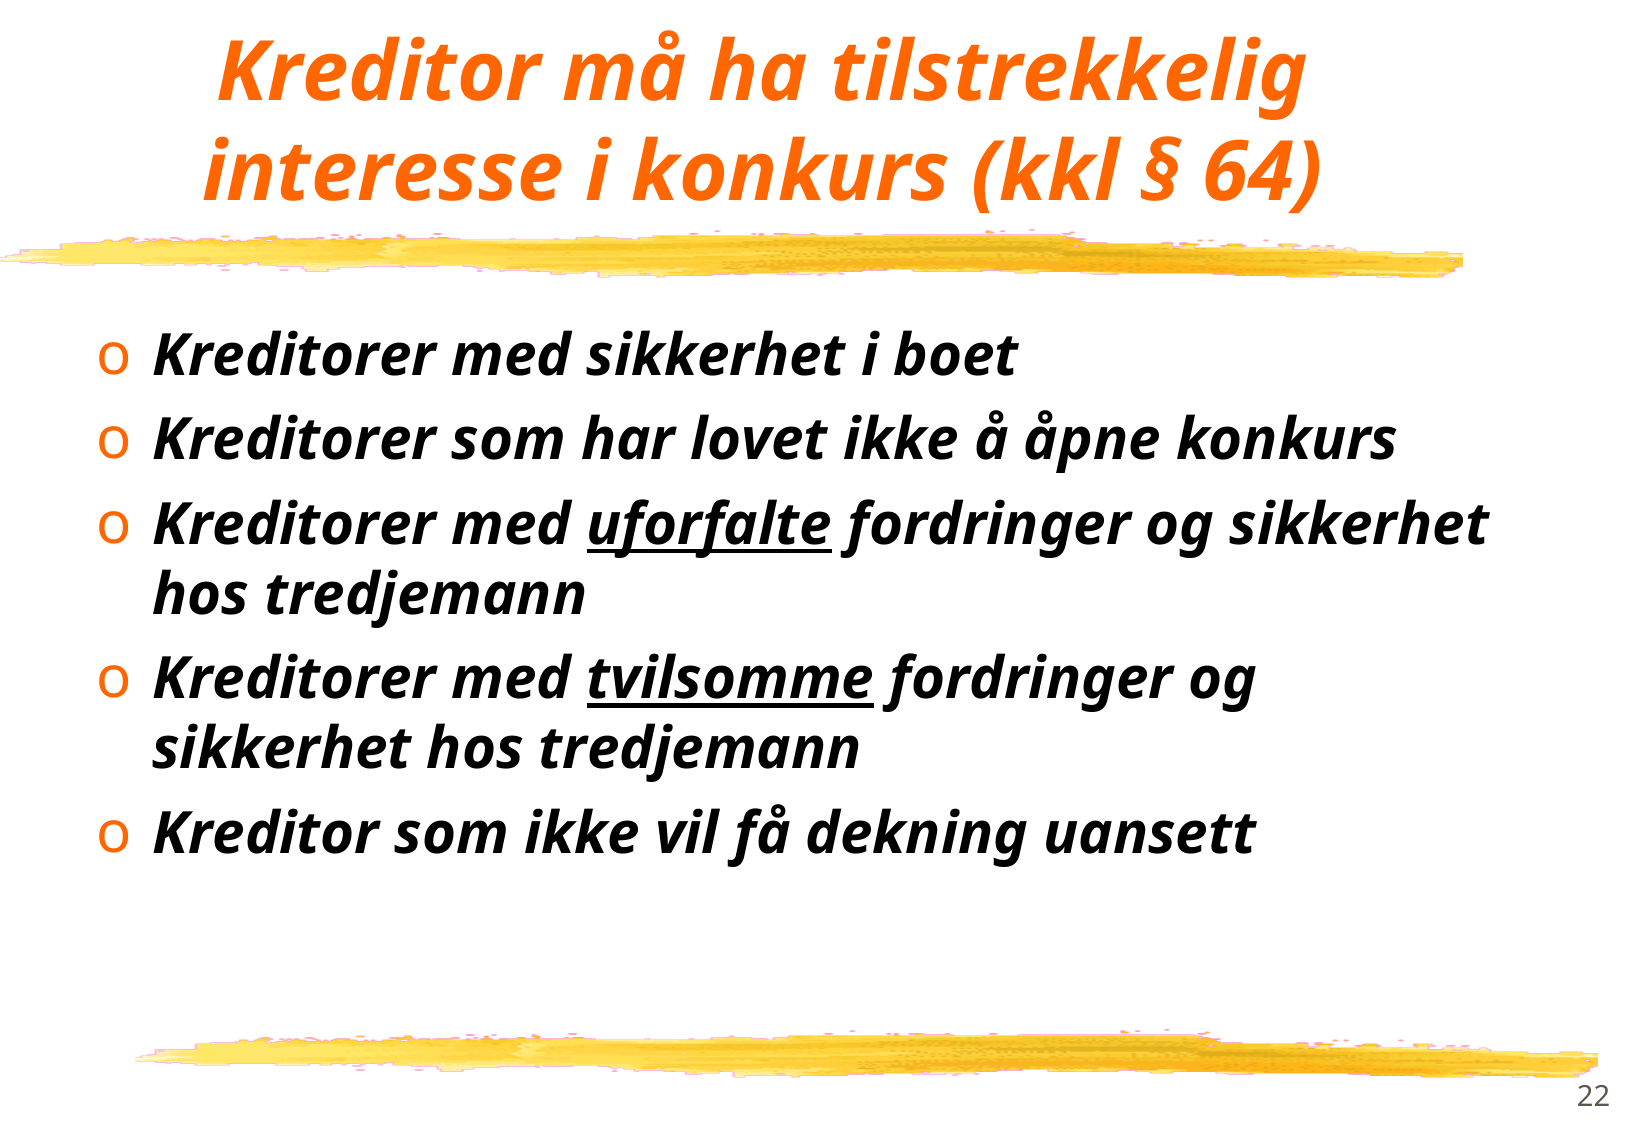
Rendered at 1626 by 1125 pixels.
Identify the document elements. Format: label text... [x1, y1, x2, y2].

picture [0, 224, 1463, 288]
picture [135, 1024, 1598, 1088]
title Kreditor må ha tilstrekkelig interesse i konkurs (kkl § 64) [72, 9, 1454, 225]
list Kreditorer med sikkerhet i boet Kreditorer som har lovet ikke å åpne konkurs Kreditorer med uforfalte fordringer og sikkerhet hos tredjemann Kreditorer med tvilsomme fordringer og sikkerhet hos tredjemann Kreditor som ikke vil få dekning uansett [81, 309, 1535, 1001]
text_box <number> [1516, 1050, 1626, 1125]
